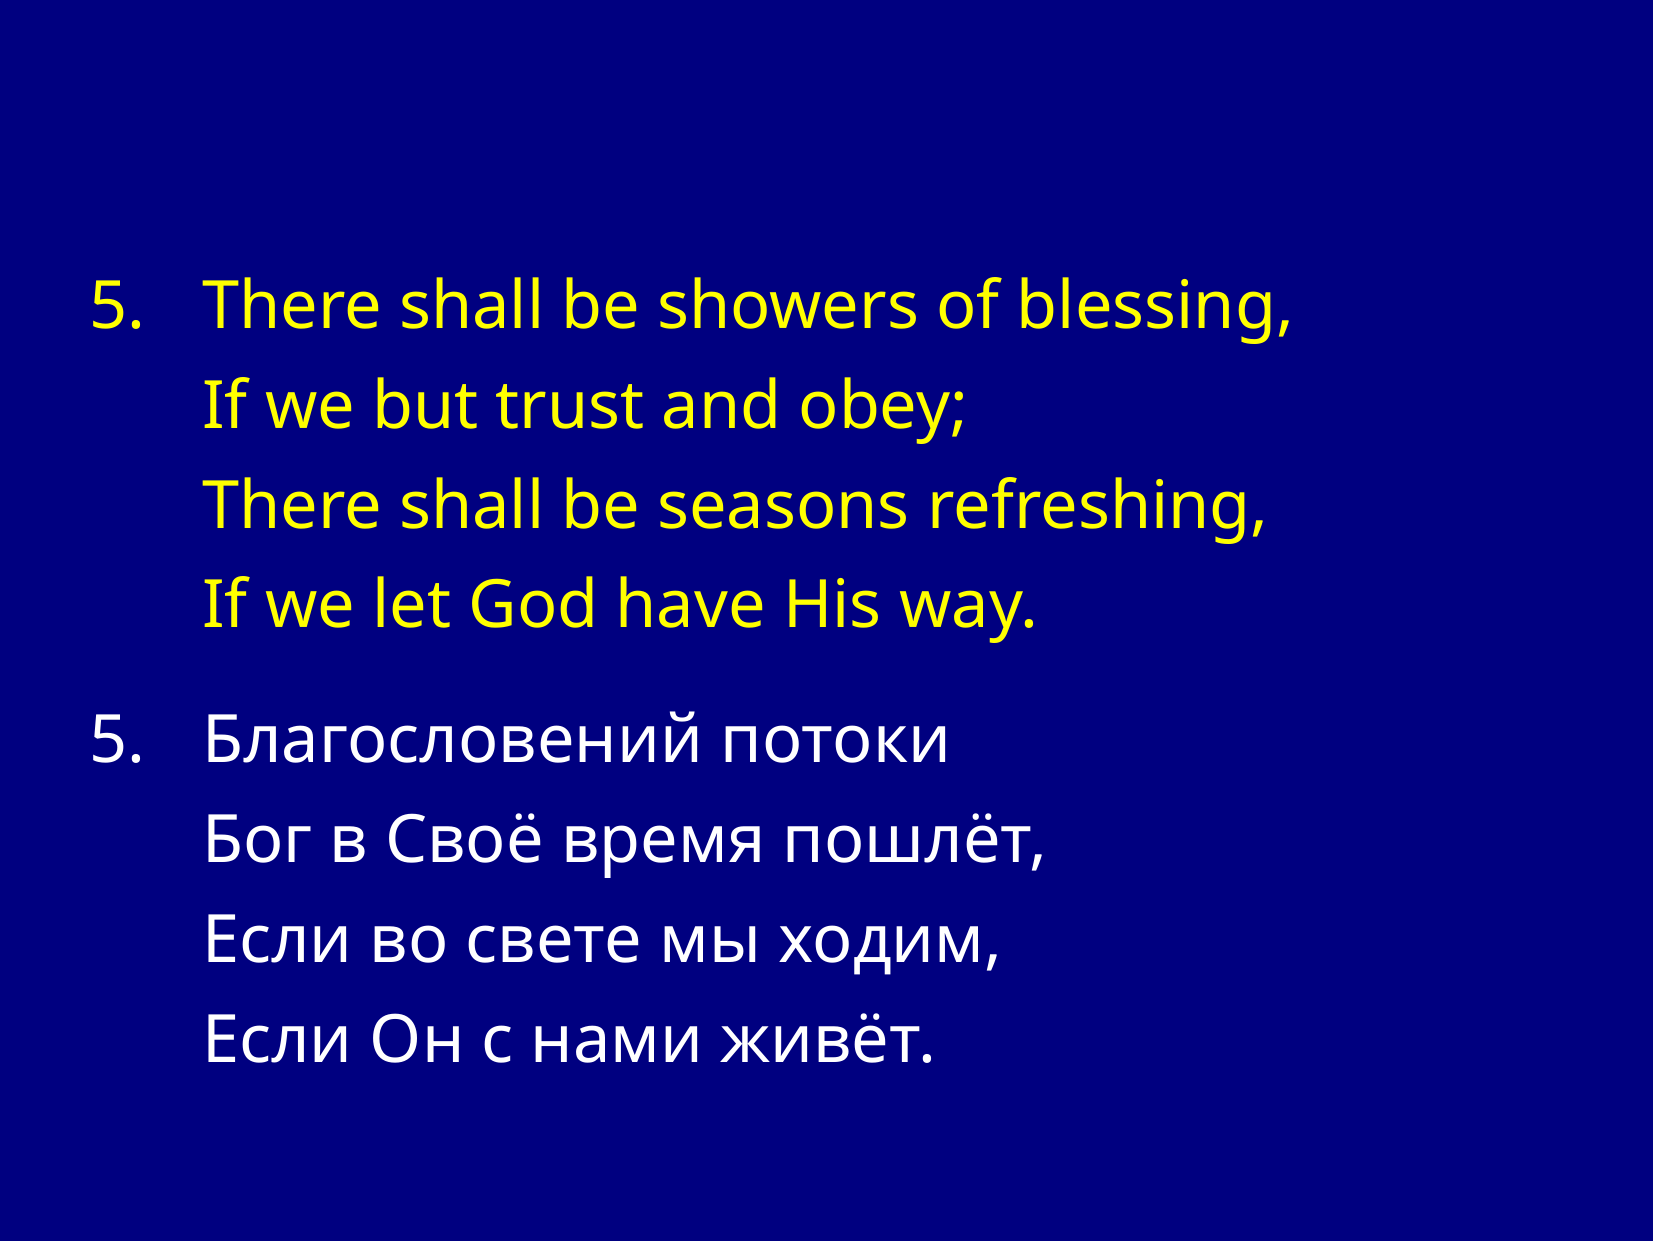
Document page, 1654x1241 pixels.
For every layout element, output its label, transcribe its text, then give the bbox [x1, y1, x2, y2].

text_box 5. There shall be showers of blessing, If we but trust and obey; There shall be seasons refreshing, If we let God have His way. [75, 150, 1576, 638]
text_box 5. Благословений потоки Бог в Своё время пошлёт, Если во свете мы ходим, Если Он с нами живёт. [75, 675, 1576, 1163]
